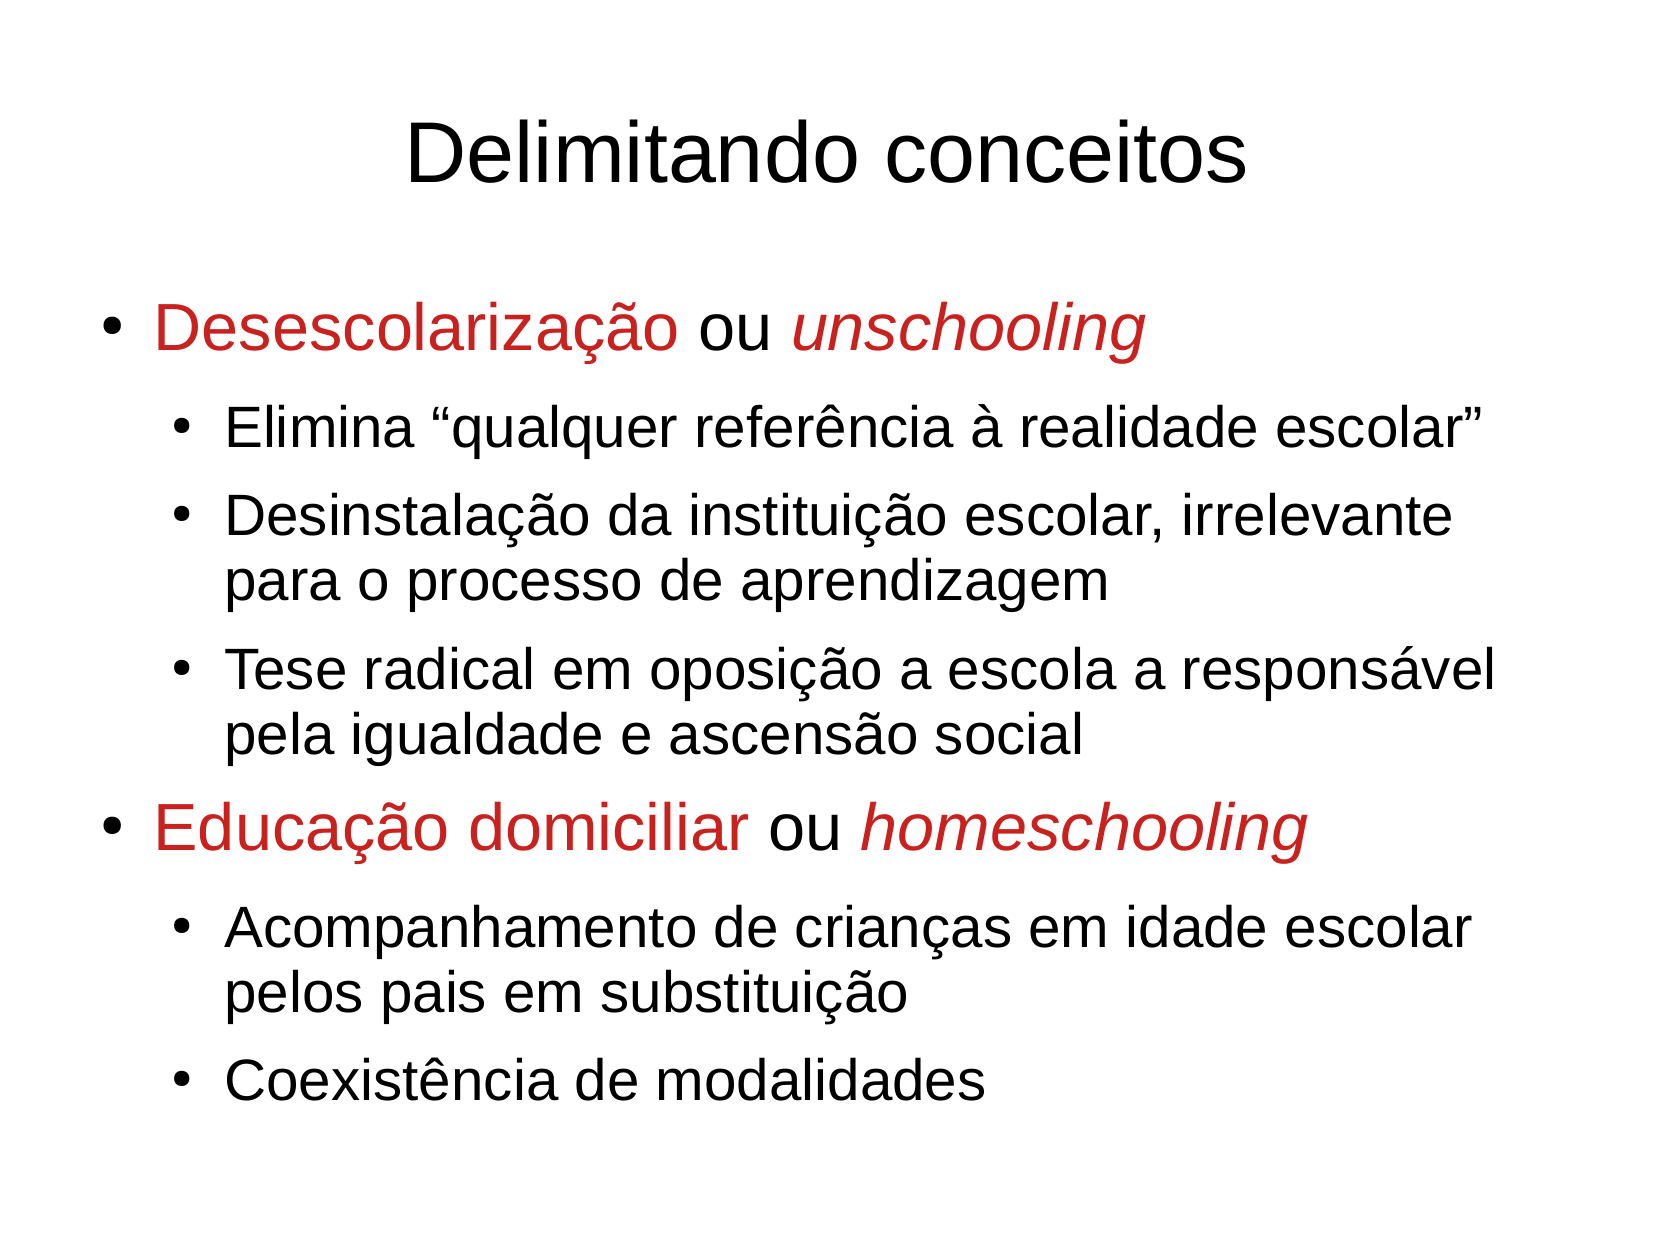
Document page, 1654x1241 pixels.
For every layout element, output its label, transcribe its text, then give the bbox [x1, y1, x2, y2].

list Desescolarização ou unschooling Elimina “qualquer referência à realidade escolar” Desinstalação da instituição escolar, irrelevante para o processo de aprendizagem Tese radical em oposição a escola a responsável pela igualdade e ascensão social Educação domiciliar ou homeschooling Acompanhamento de crianças em idade escolar pelos pais em substituição Coexistência de modalidades [82, 290, 1571, 1114]
title Delimitando conceitos [82, 49, 1571, 257]
